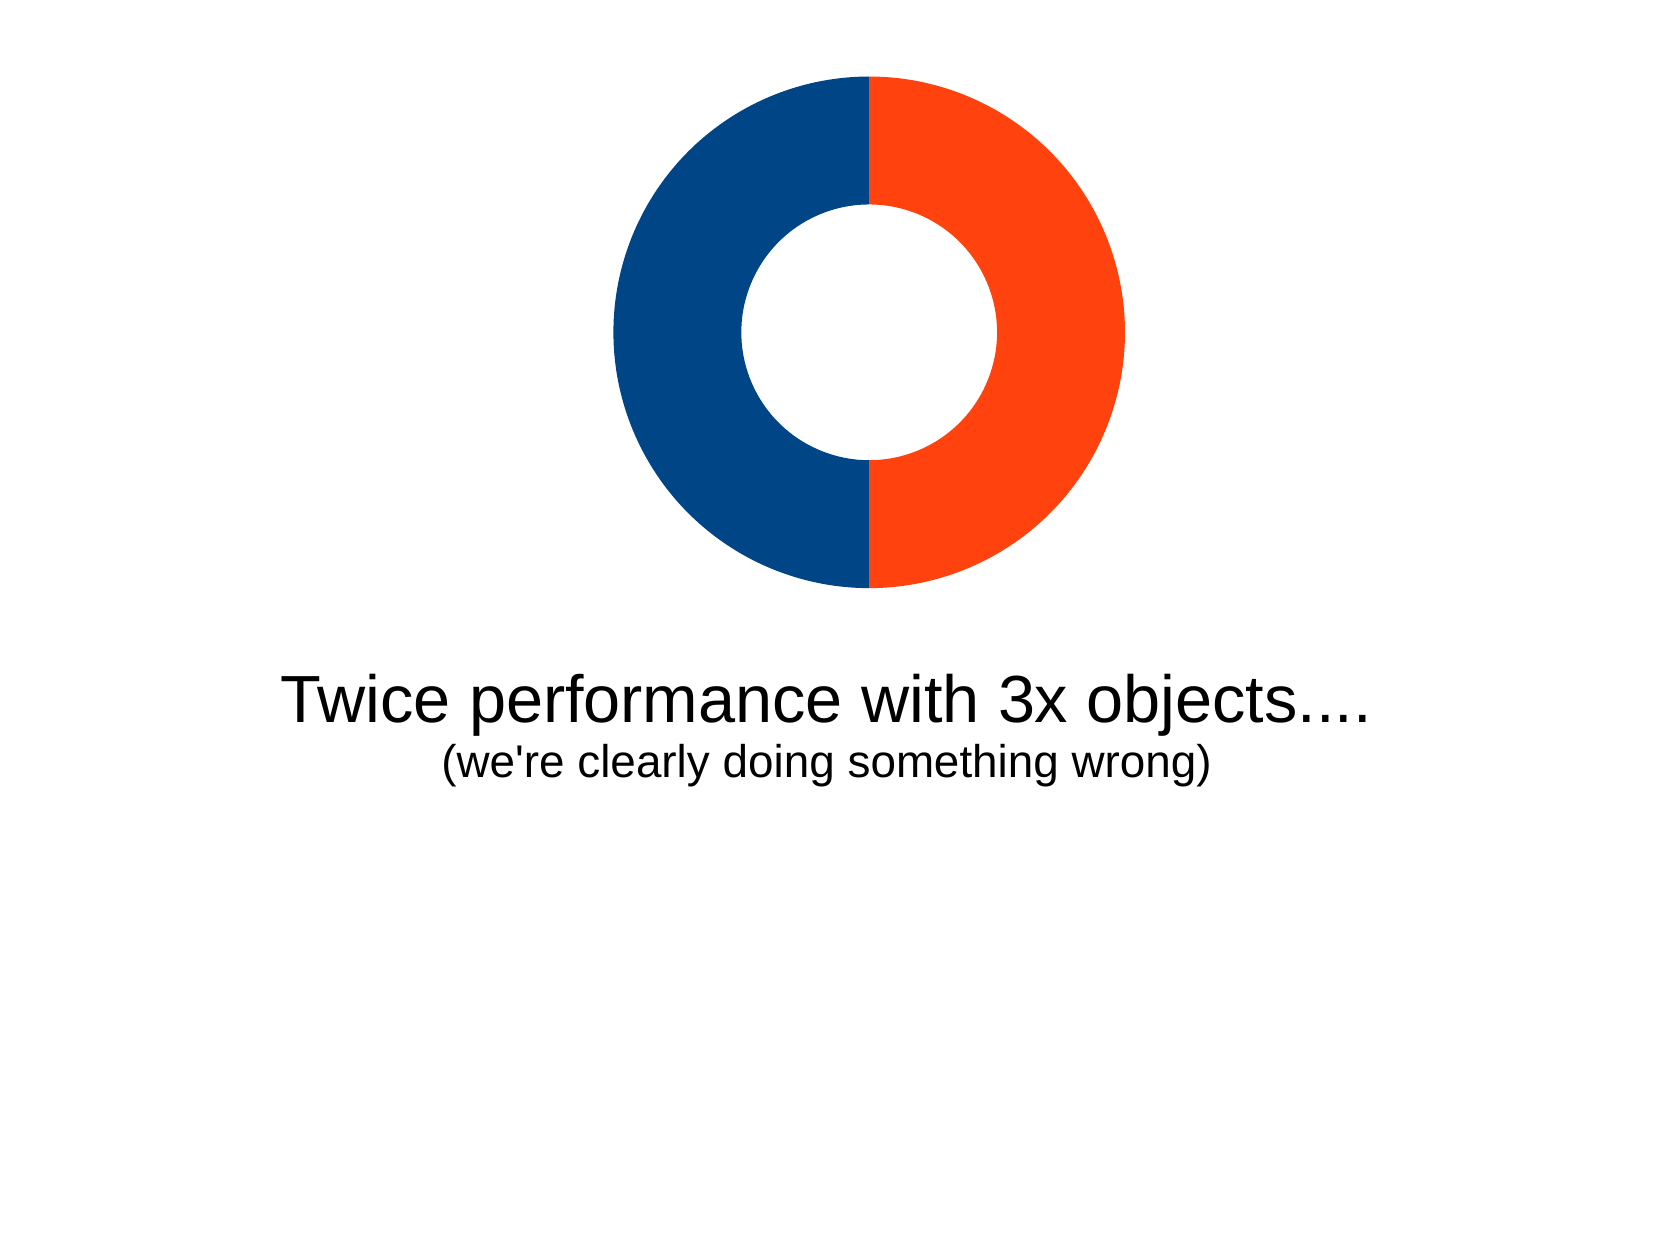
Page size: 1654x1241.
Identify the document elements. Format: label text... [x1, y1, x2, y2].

chart [397, 65, 1342, 599]
subtitle Twice performance with 3x objects.... (we're clearly doing something wrong) [82, 120, 1571, 1180]
